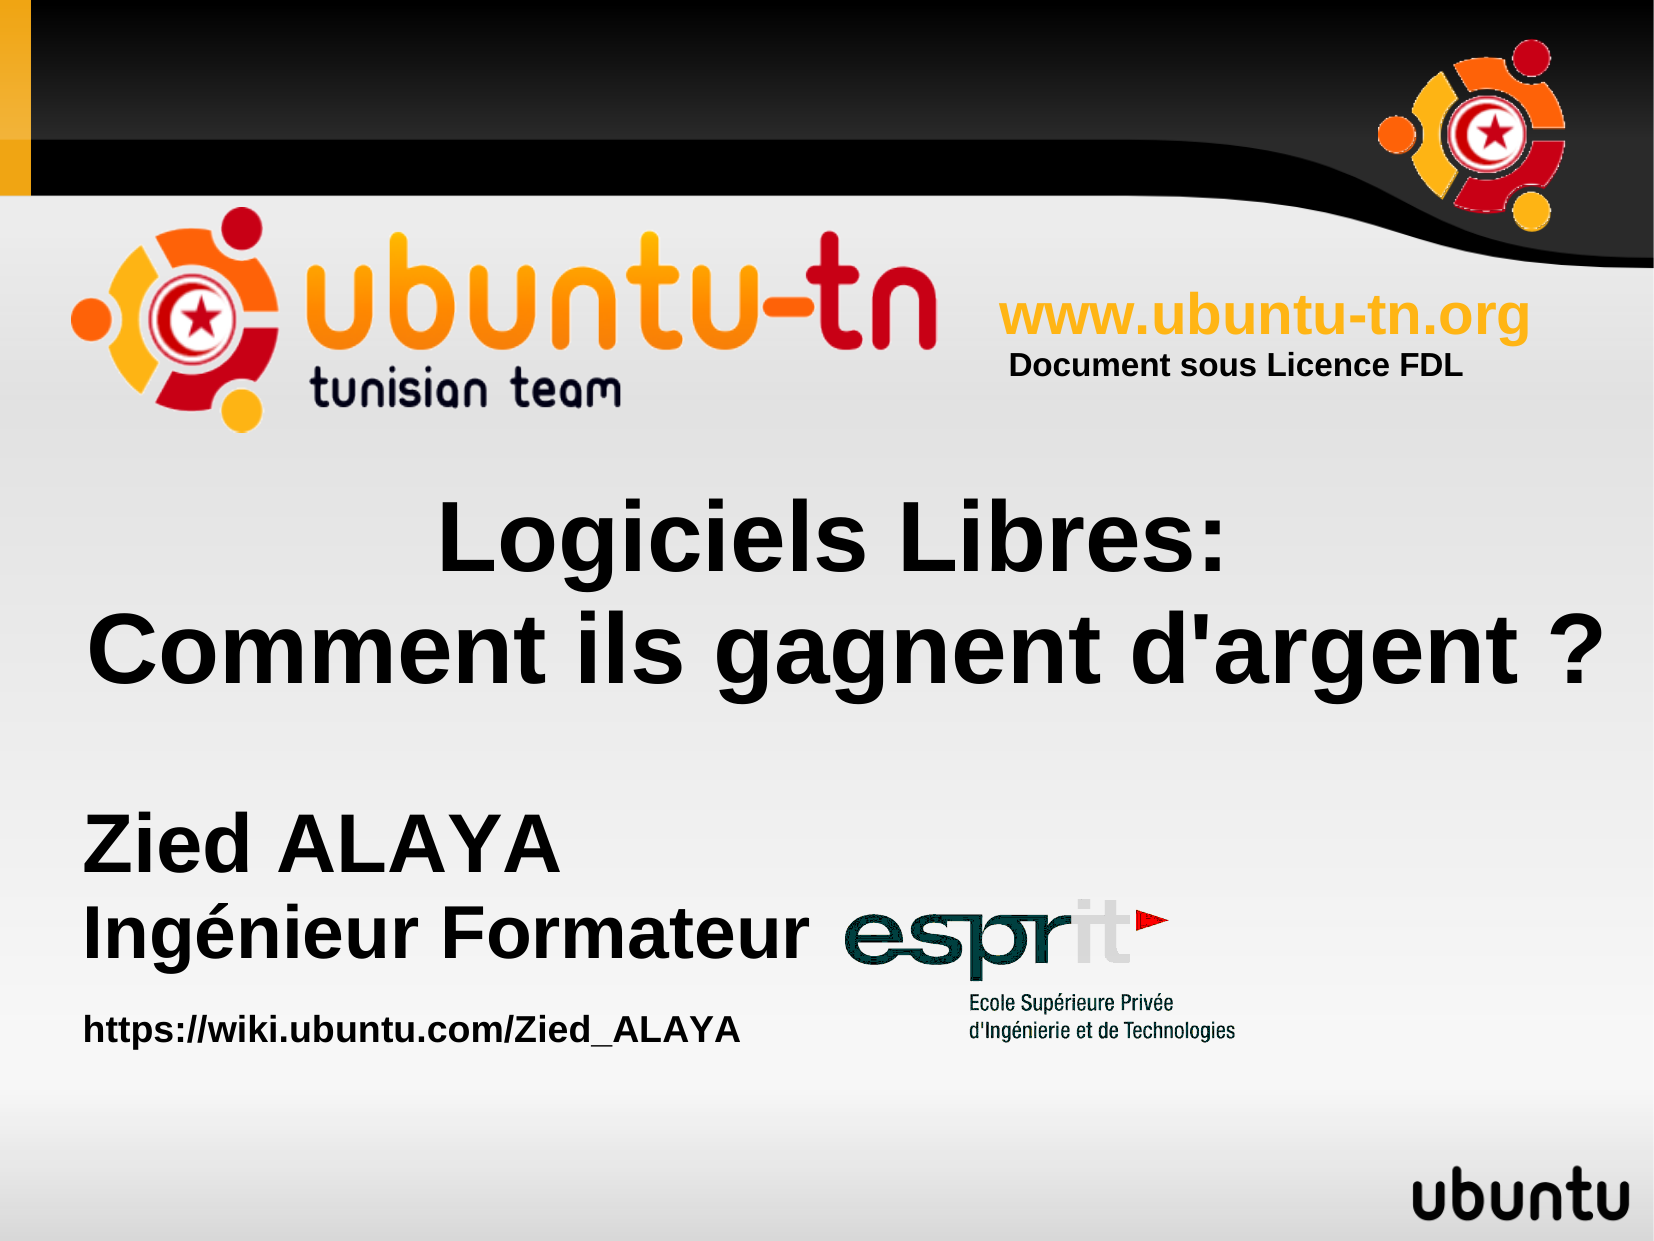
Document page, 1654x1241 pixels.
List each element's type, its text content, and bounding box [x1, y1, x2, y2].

text_box Logiciels Libres: Comment ils gagnent d'argent ? Zied ALAYA Ingénieur Formateur https://wiki.ubuntu.com/Zied_ALAYA [82, 409, 1613, 1214]
text_box www.ubuntu-tn.org Document sous Licence FDL [984, 274, 1585, 392]
picture [0, 0, 1654, 1241]
